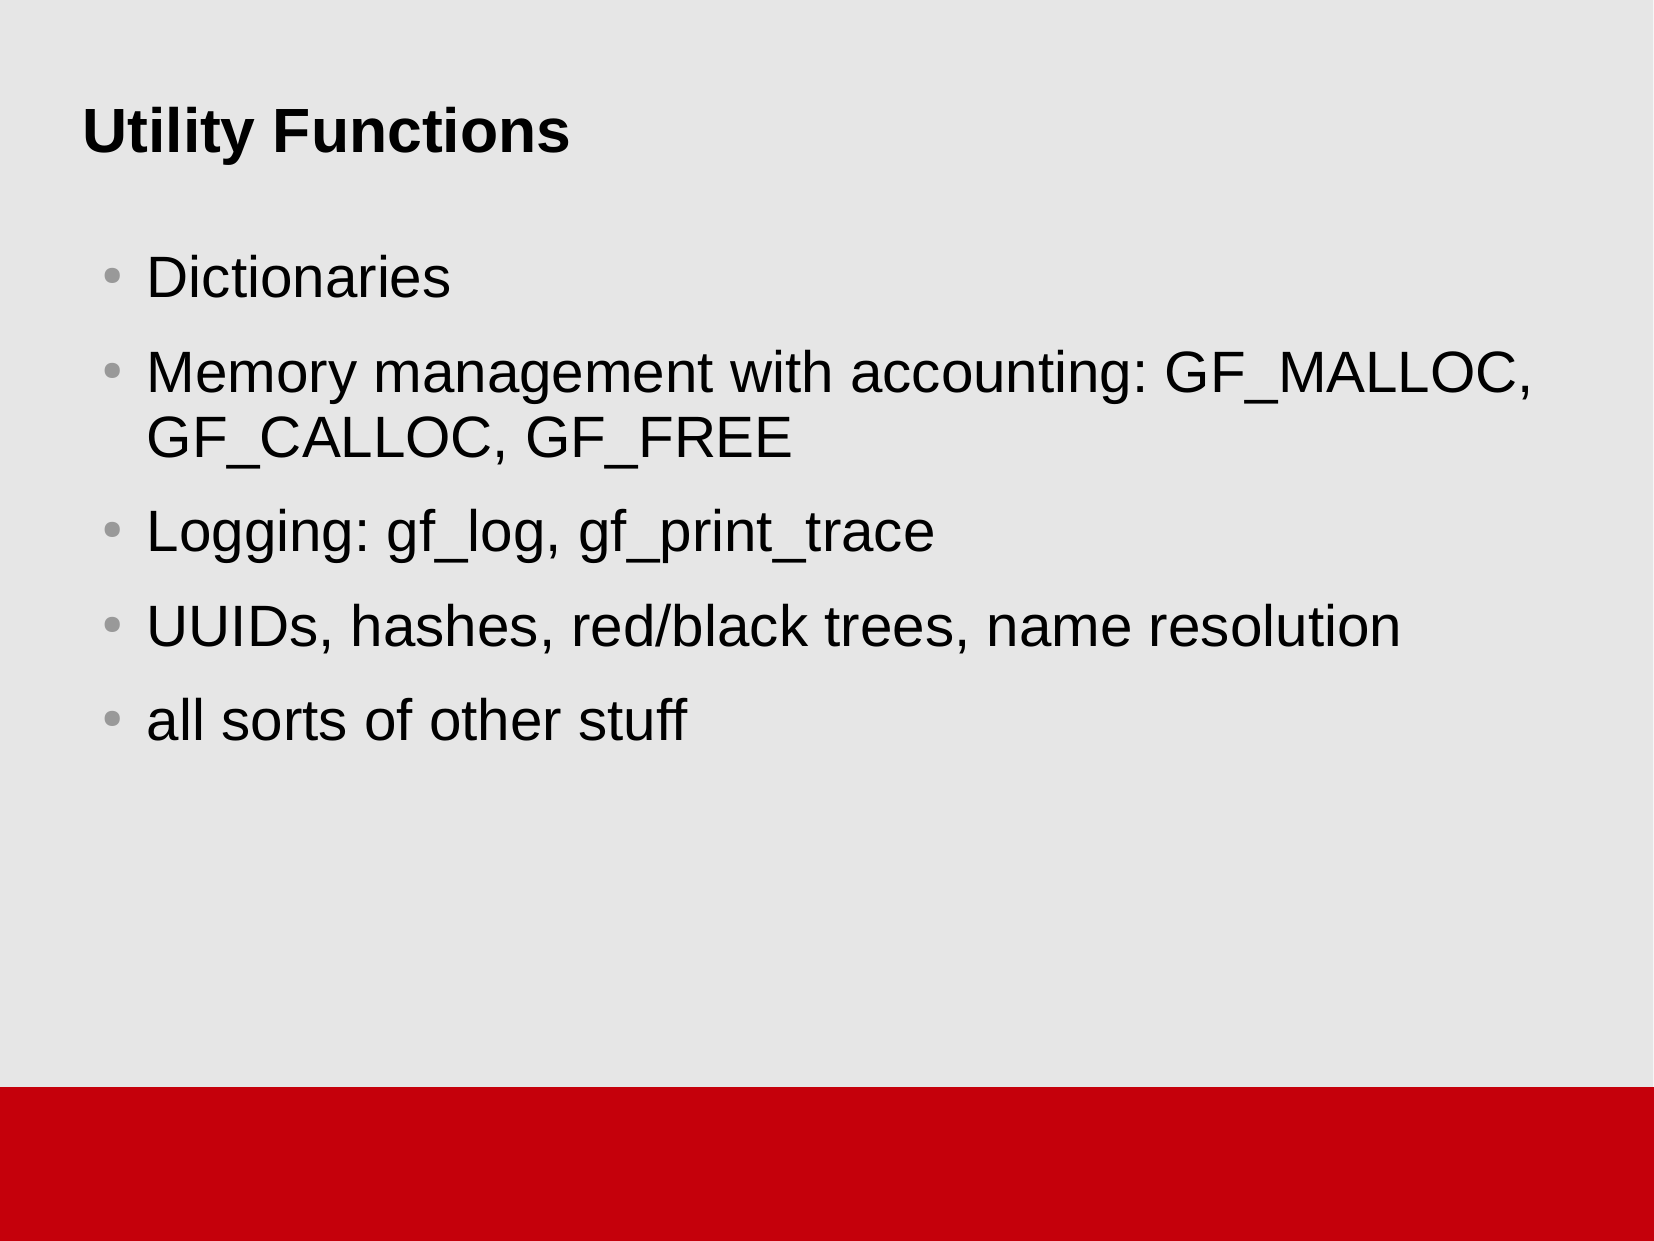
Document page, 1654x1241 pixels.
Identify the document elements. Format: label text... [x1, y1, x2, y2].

list Dictionaries Memory management with accounting: GF_MALLOC, GF_CALLOC, GF_FREE Logging: gf_log, gf_print_trace UUIDs, hashes, red/black trees, name resolution all sorts of other stuff [86, 244, 1576, 1039]
title Utility Functions [82, 37, 1571, 226]
